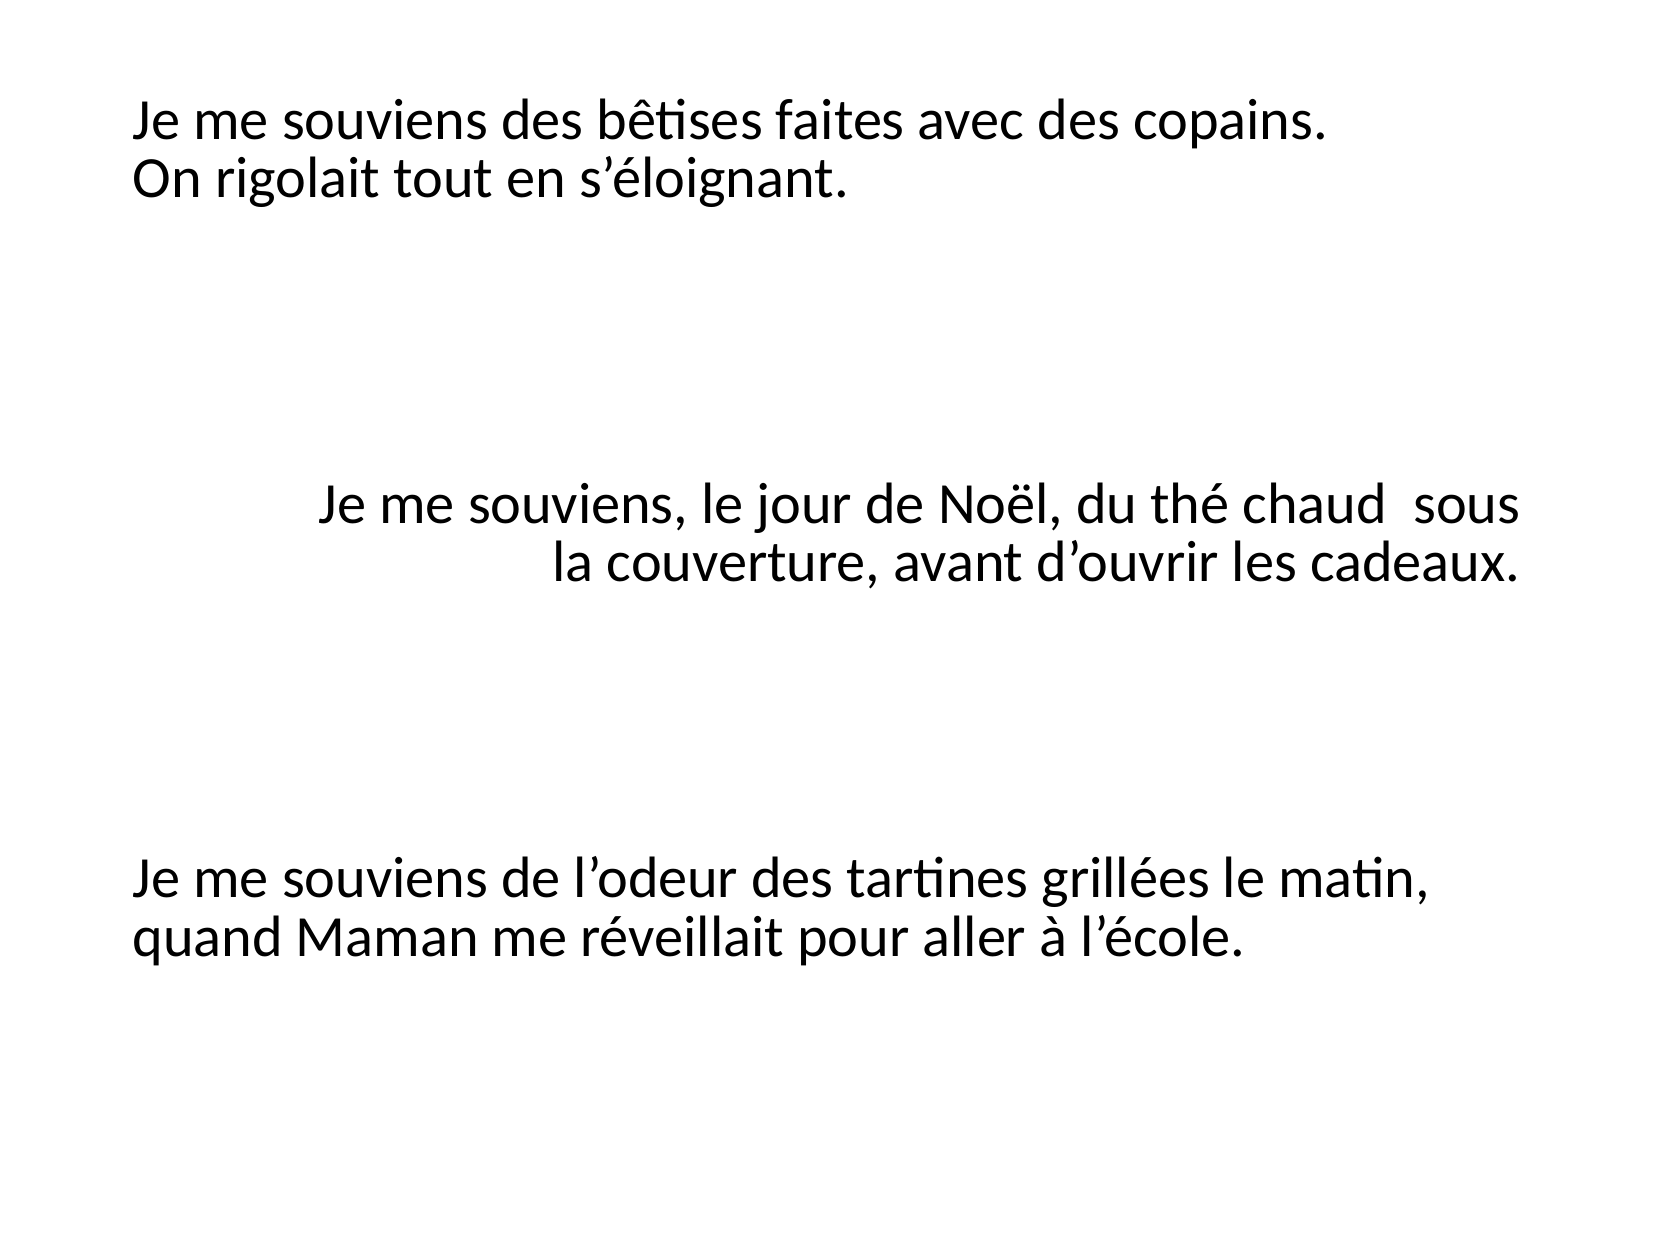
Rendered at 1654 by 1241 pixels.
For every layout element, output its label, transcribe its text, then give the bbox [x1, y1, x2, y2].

text_box Je me souviens, le jour de Noël, du thé chaud sous la couverture, avant d’ouvrir les cadeaux. [265, 472, 1536, 630]
text_box Je me souviens des bêtises faites avec des copains. On rigolait tout en s’éloignant. [118, 88, 1418, 246]
text_box Je me souviens de l’odeur des tartines grillées le matin, quand Maman me réveillait pour aller à l’école. [118, 846, 1565, 1004]
